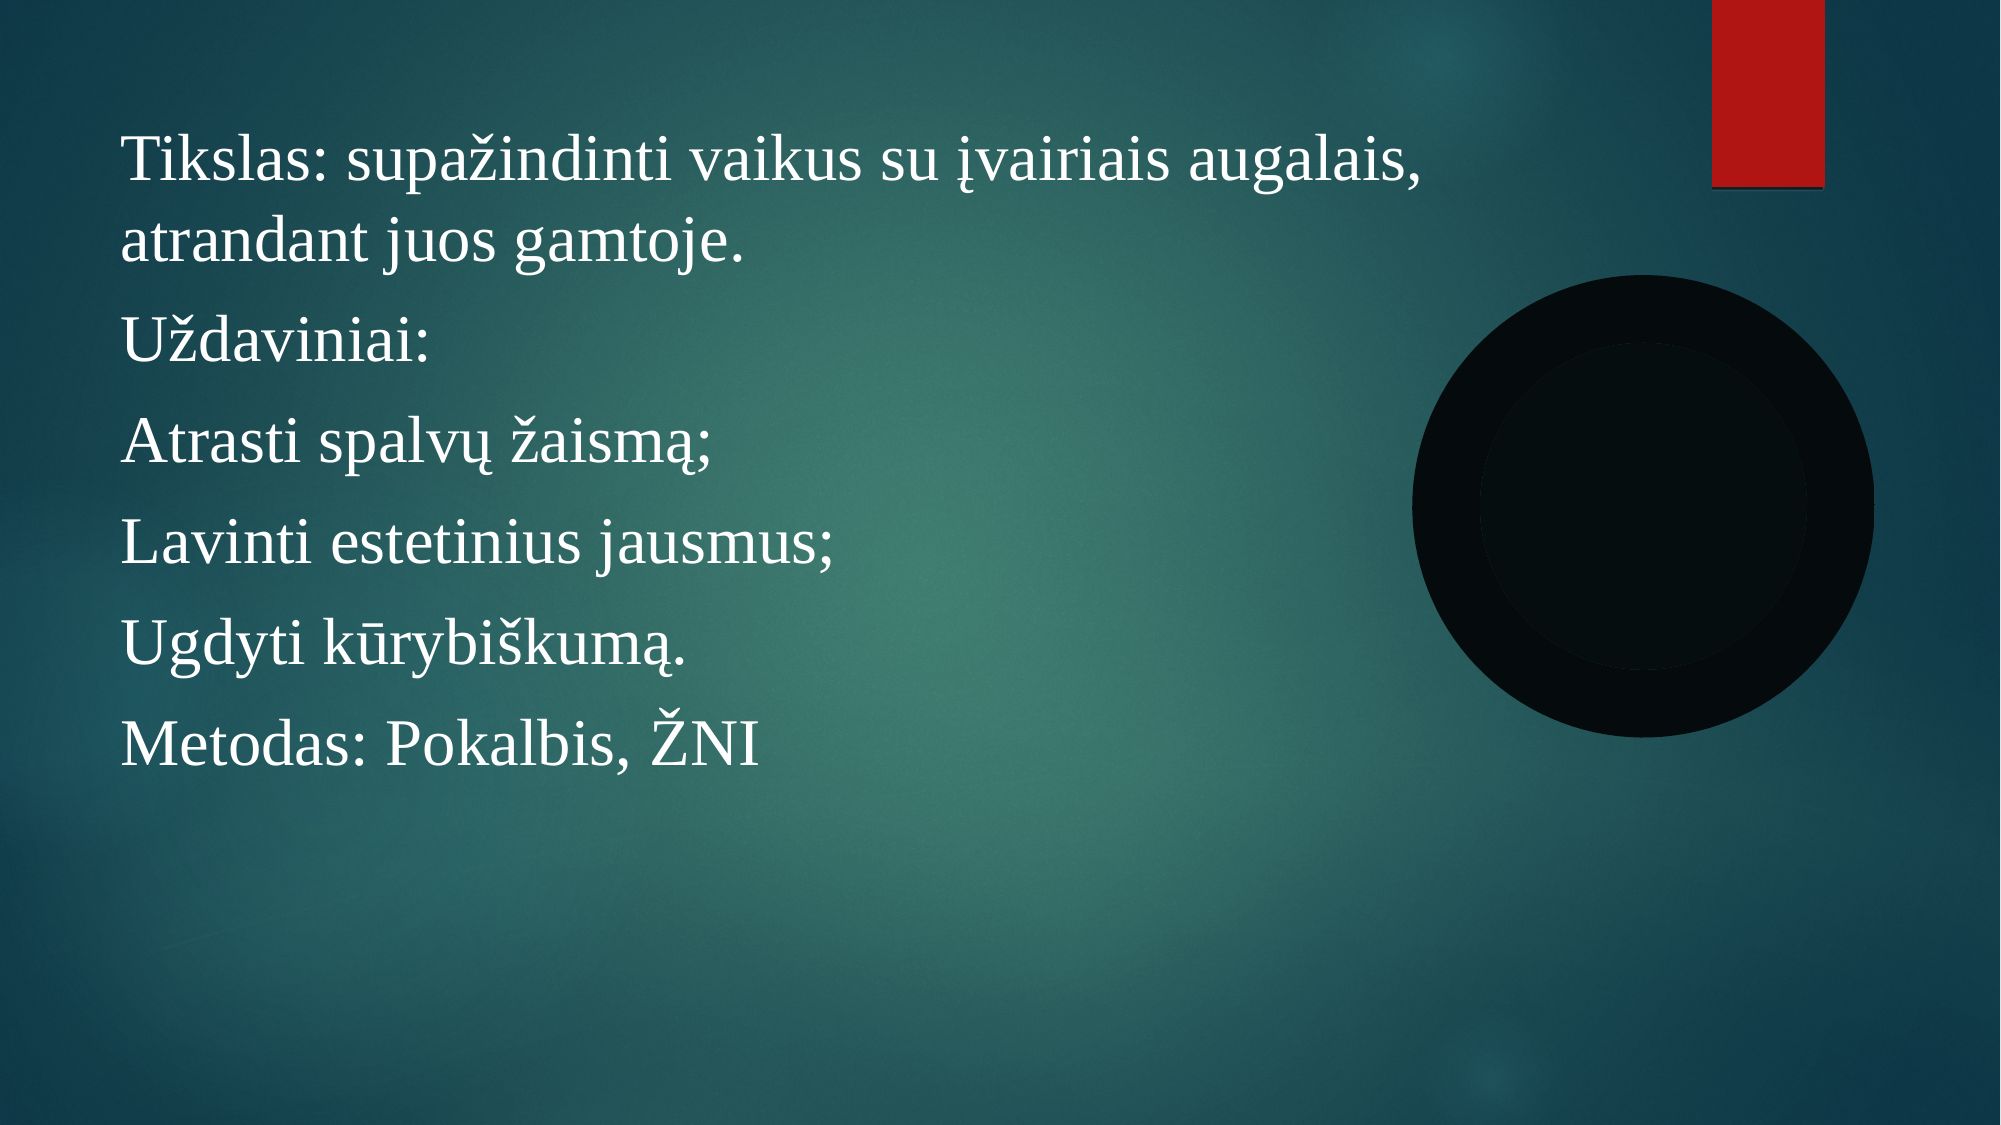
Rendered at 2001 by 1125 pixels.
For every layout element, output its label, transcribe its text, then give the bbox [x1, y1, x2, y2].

list Tikslas: supažindinti vaikus su įvairiais augalais, atrandant juos gamtoje. Uždaviniai: Atrasti spalvų žaismą; Lavinti estetinius jausmus; Ugdyti kūrybiškumą. Metodas: Pokalbis, ŽNI [105, 106, 1705, 1025]
